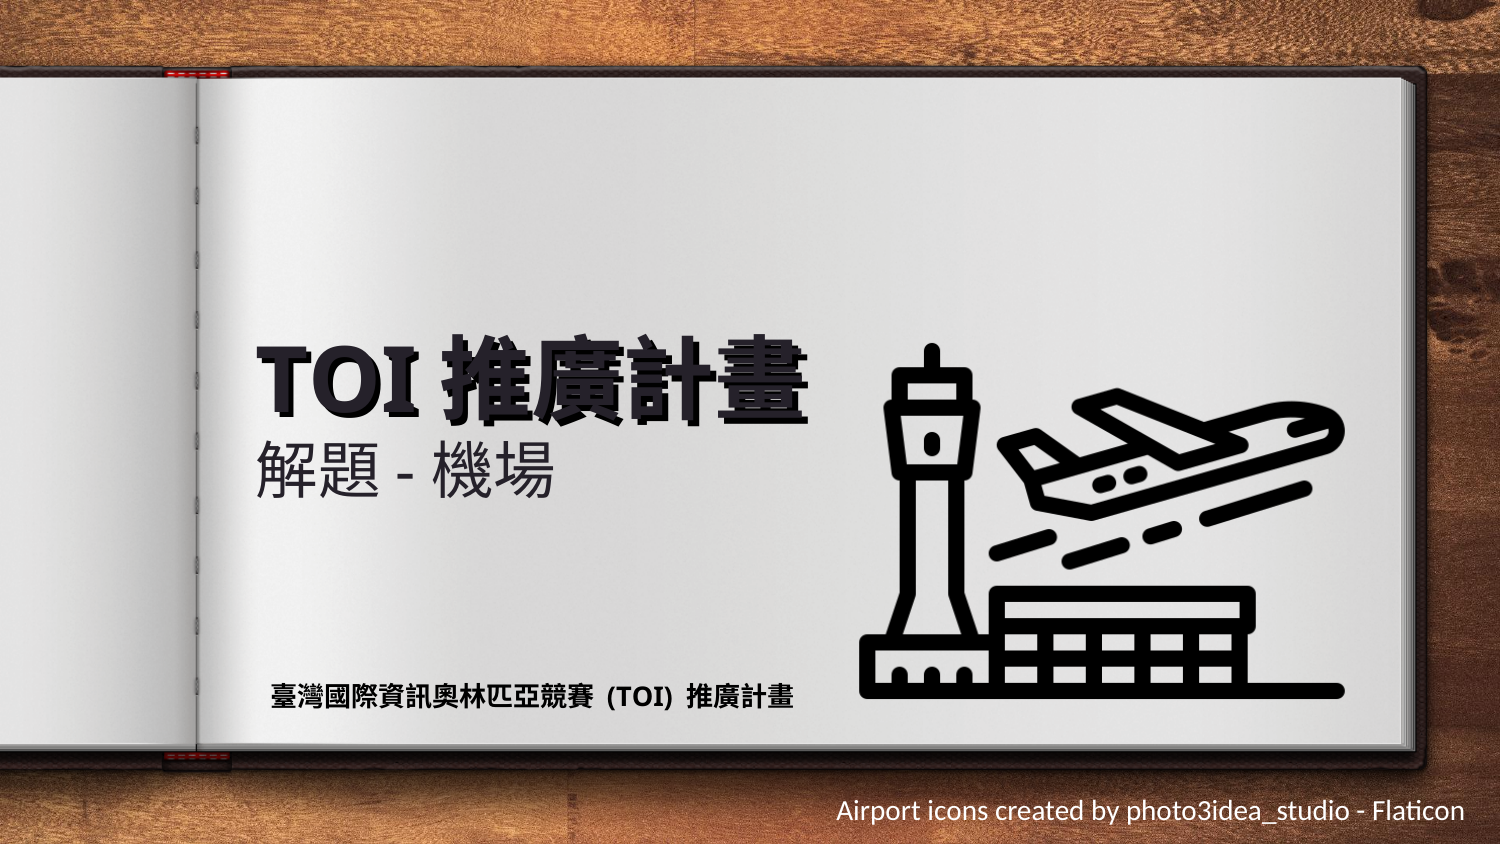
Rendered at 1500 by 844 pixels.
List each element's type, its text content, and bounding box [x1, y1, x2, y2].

title TOI推廣計畫 解題-機場 [240, 262, 843, 565]
text_box Airport icons created by photo3idea_studio - Flaticon [821, 783, 1491, 835]
picture [843, 262, 1361, 781]
